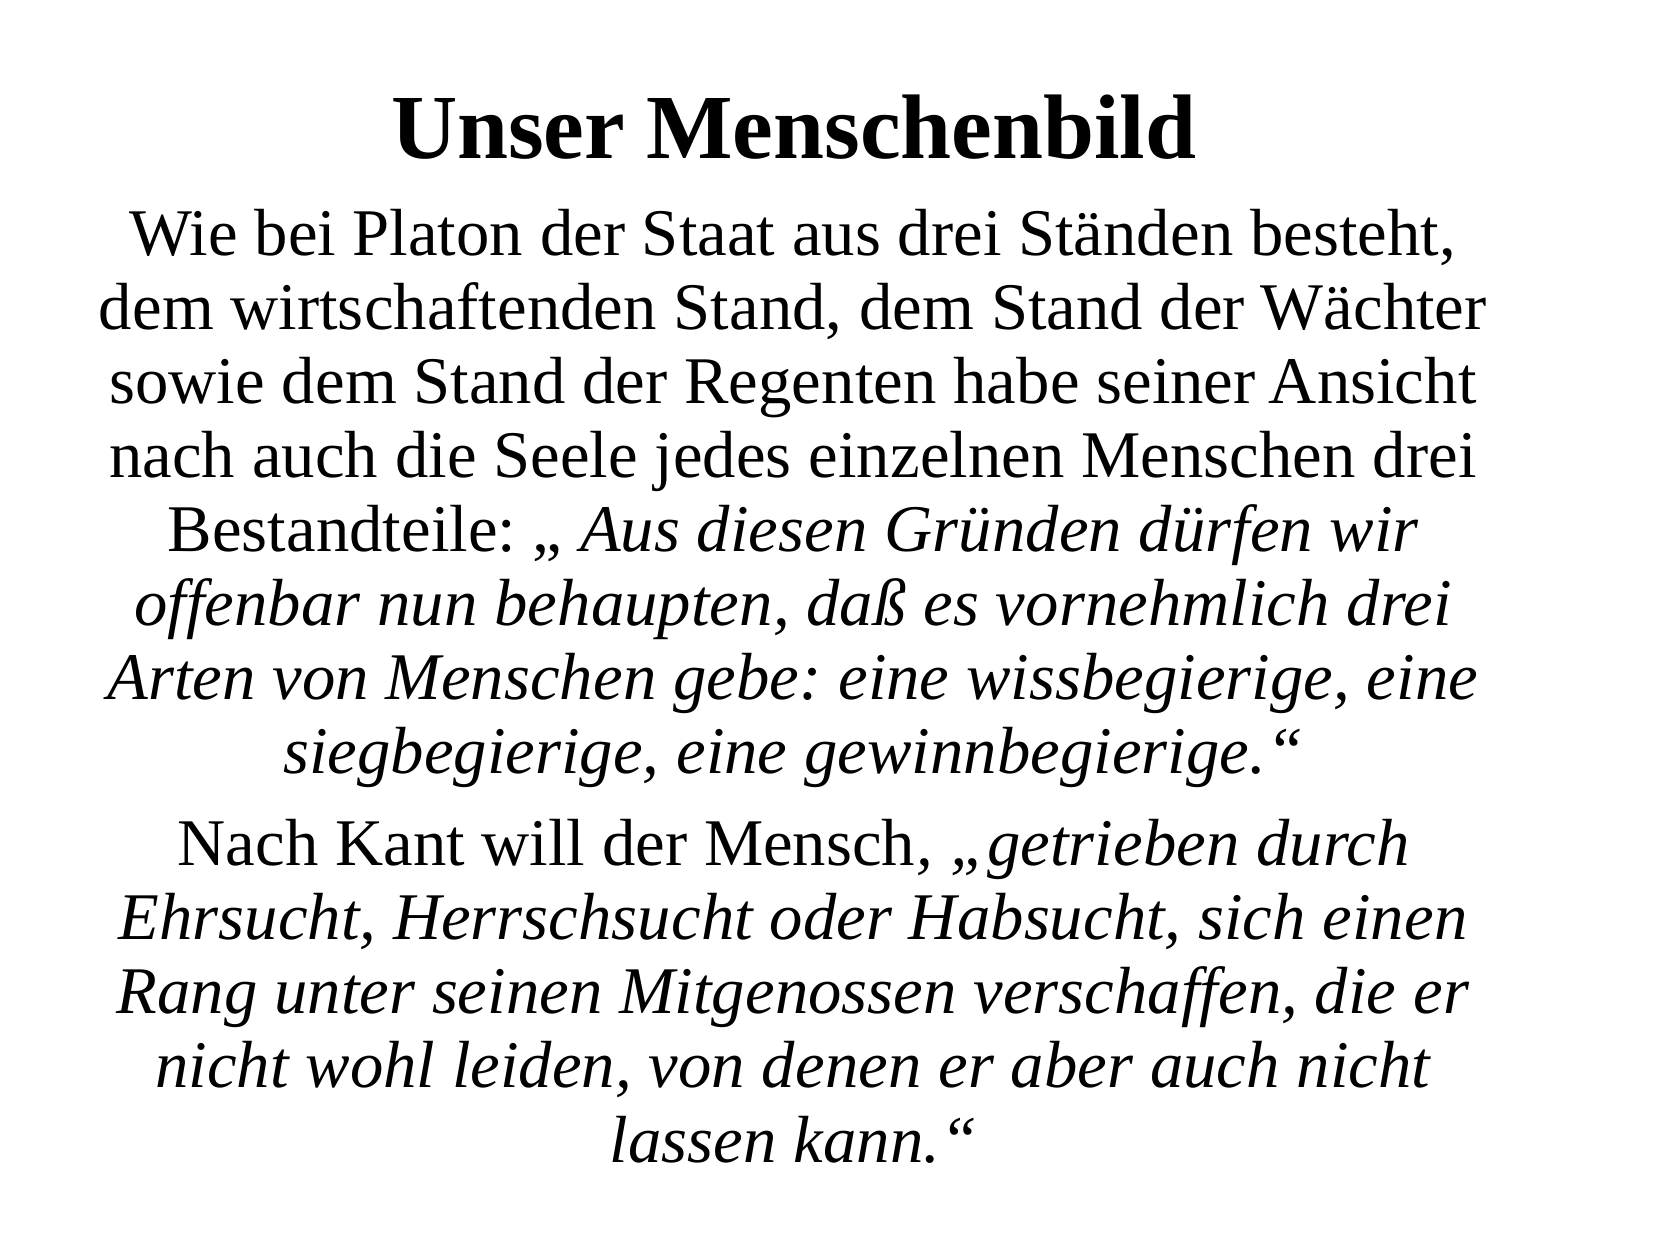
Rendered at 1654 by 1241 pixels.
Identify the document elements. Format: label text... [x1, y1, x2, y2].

text_box Unser Menschenbild Wie bei Platon der Staat aus drei Ständen besteht, dem wirtschaftenden Stand, dem Stand der Wächter sowie dem Stand der Regenten habe seiner Ansicht nach auch die Seele jedes einzelnen Menschen drei Bestandteile: „ Aus diesen Gründen dürfen wir offenbar nun behaupten, daß es vornehmlich drei Arten von Menschen gebe: eine wissbegierige, eine siegbegierige, eine gewinnbegierige.“ Nach Kant will der Mensch, „getrieben durch Ehrsucht, Herrschsucht oder Habsucht, sich einen Rang unter seinen Mitgenossen verschaffen, die er nicht wohl leiden, von denen er aber auch nicht lassen kann.“ [84, 69, 1570, 1185]
